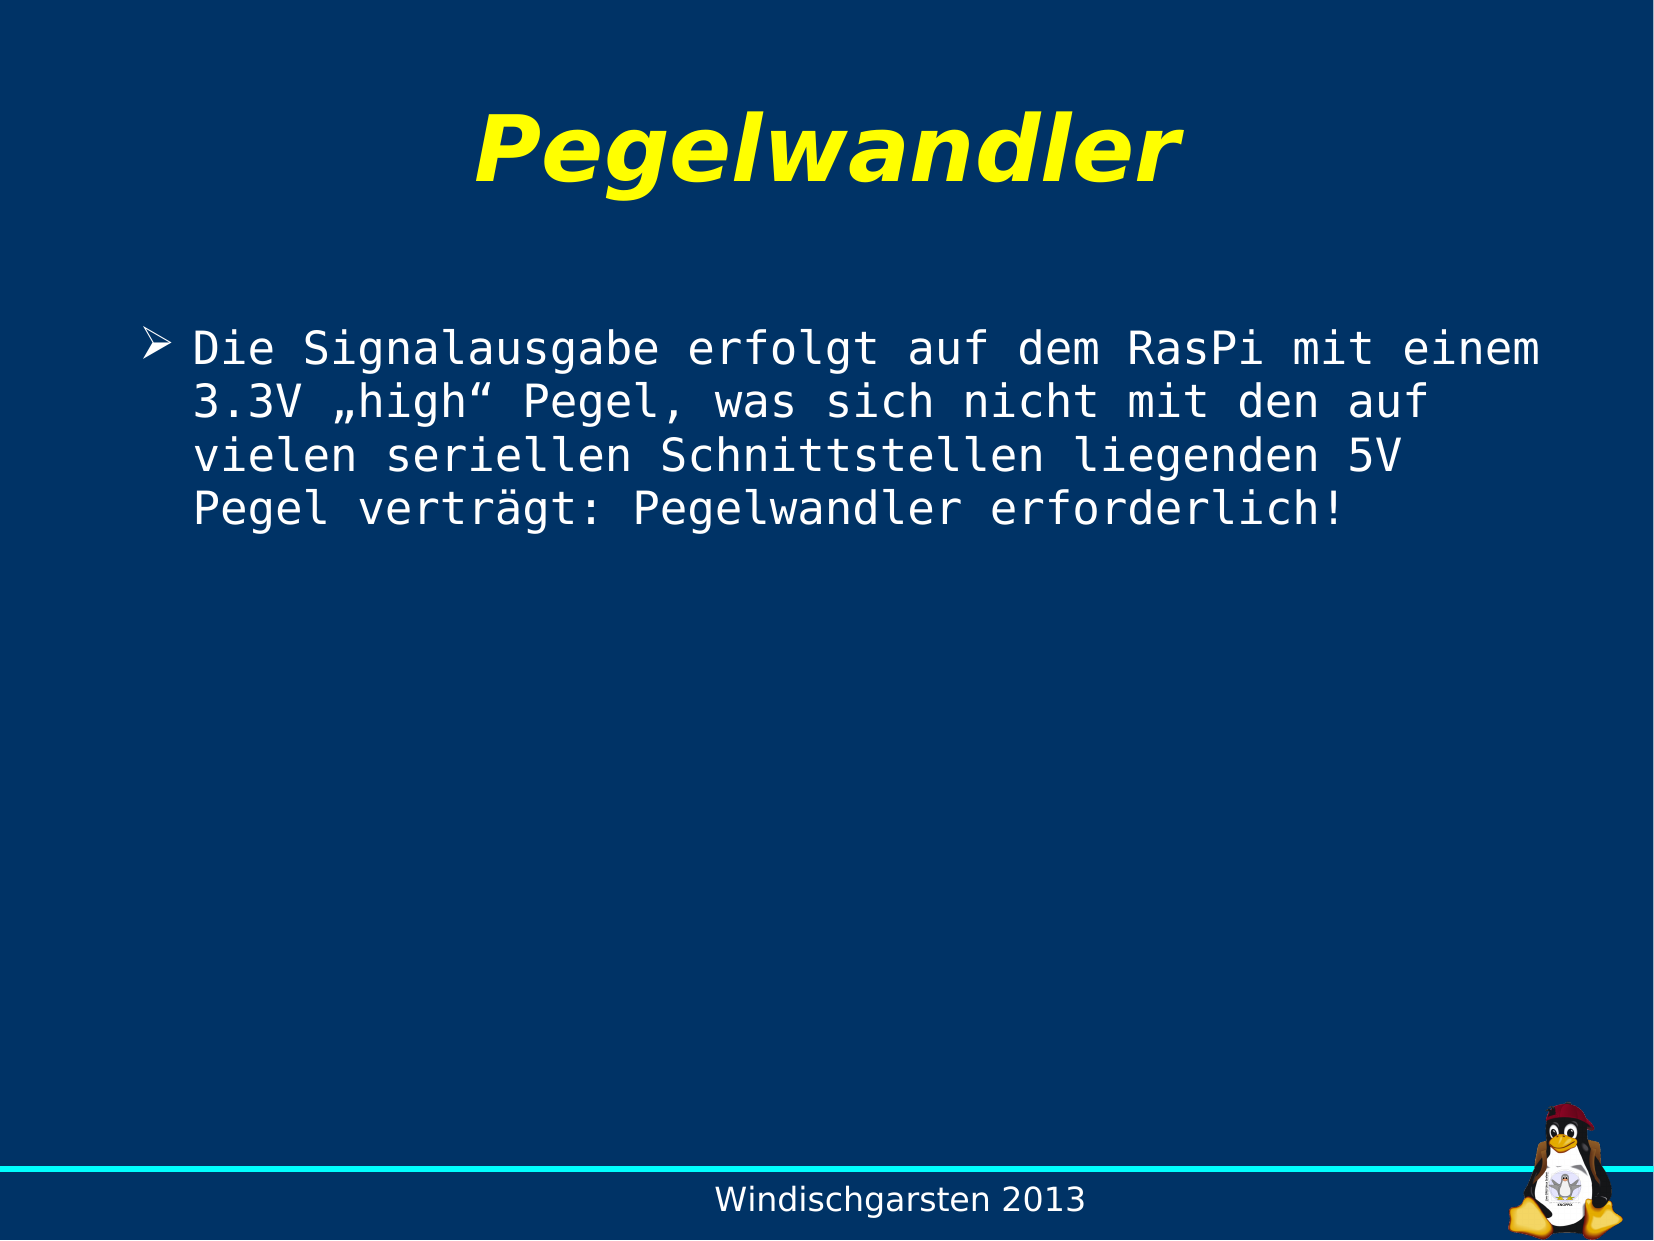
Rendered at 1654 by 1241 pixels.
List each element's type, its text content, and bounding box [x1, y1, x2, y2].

title Pegelwandler [121, 46, 1534, 254]
picture [1505, 1100, 1625, 1241]
list Die Signalausgabe erfolgt auf dem RasPi mit einem 3.3V „high“ Pegel, was sich nicht mit den auf vielen seriellen Schnittstellen liegenden 5V Pegel verträgt: Pegelwandler erforderlich! [121, 322, 1561, 1132]
